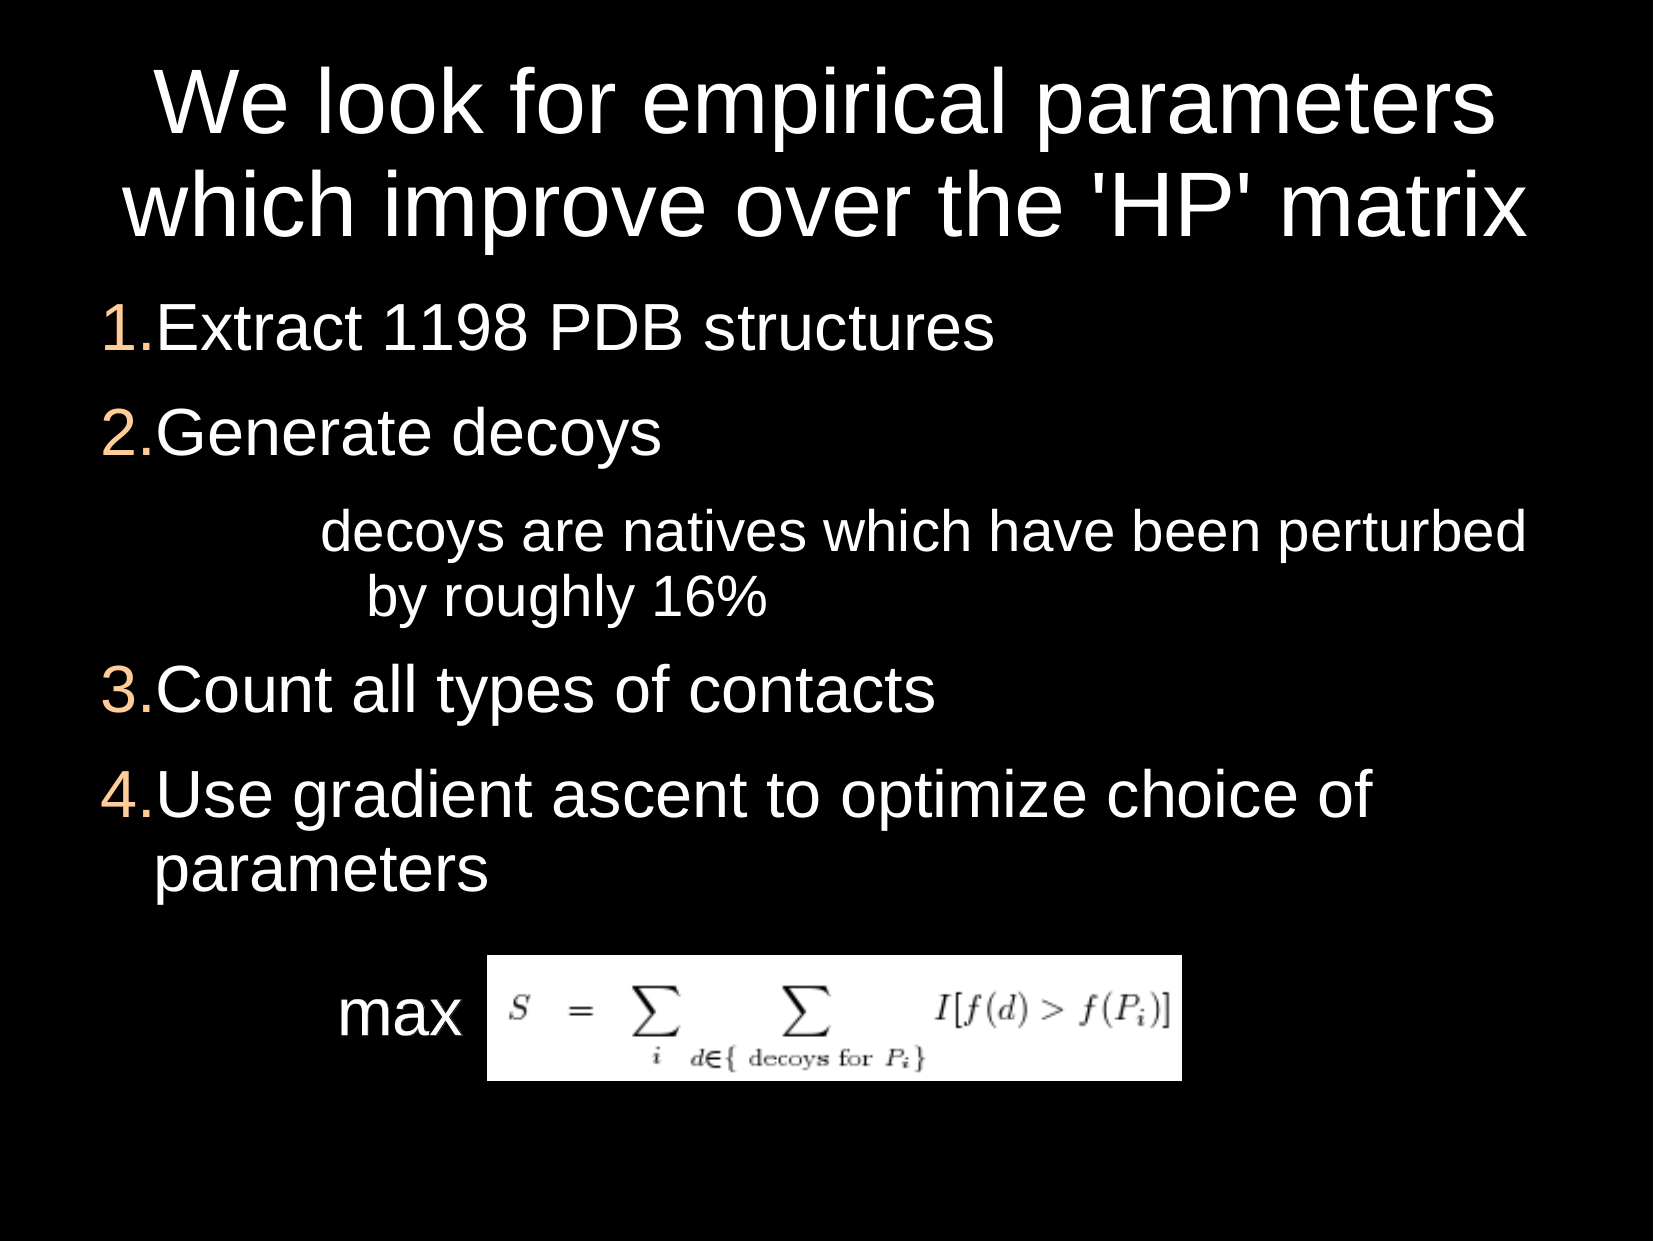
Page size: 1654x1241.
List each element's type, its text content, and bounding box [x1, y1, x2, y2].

title We look for empirical parameters which improve over the 'HP' matrix [82, 50, 1571, 256]
text_box max [337, 975, 480, 1050]
list Extract 1198 PDB structures Generate decoys decoys are natives which have been perturbed by roughly 16% Count all types of contacts Use gradient ascent to optimize choice of parameters [82, 290, 1571, 1095]
picture [487, 955, 1182, 1081]
